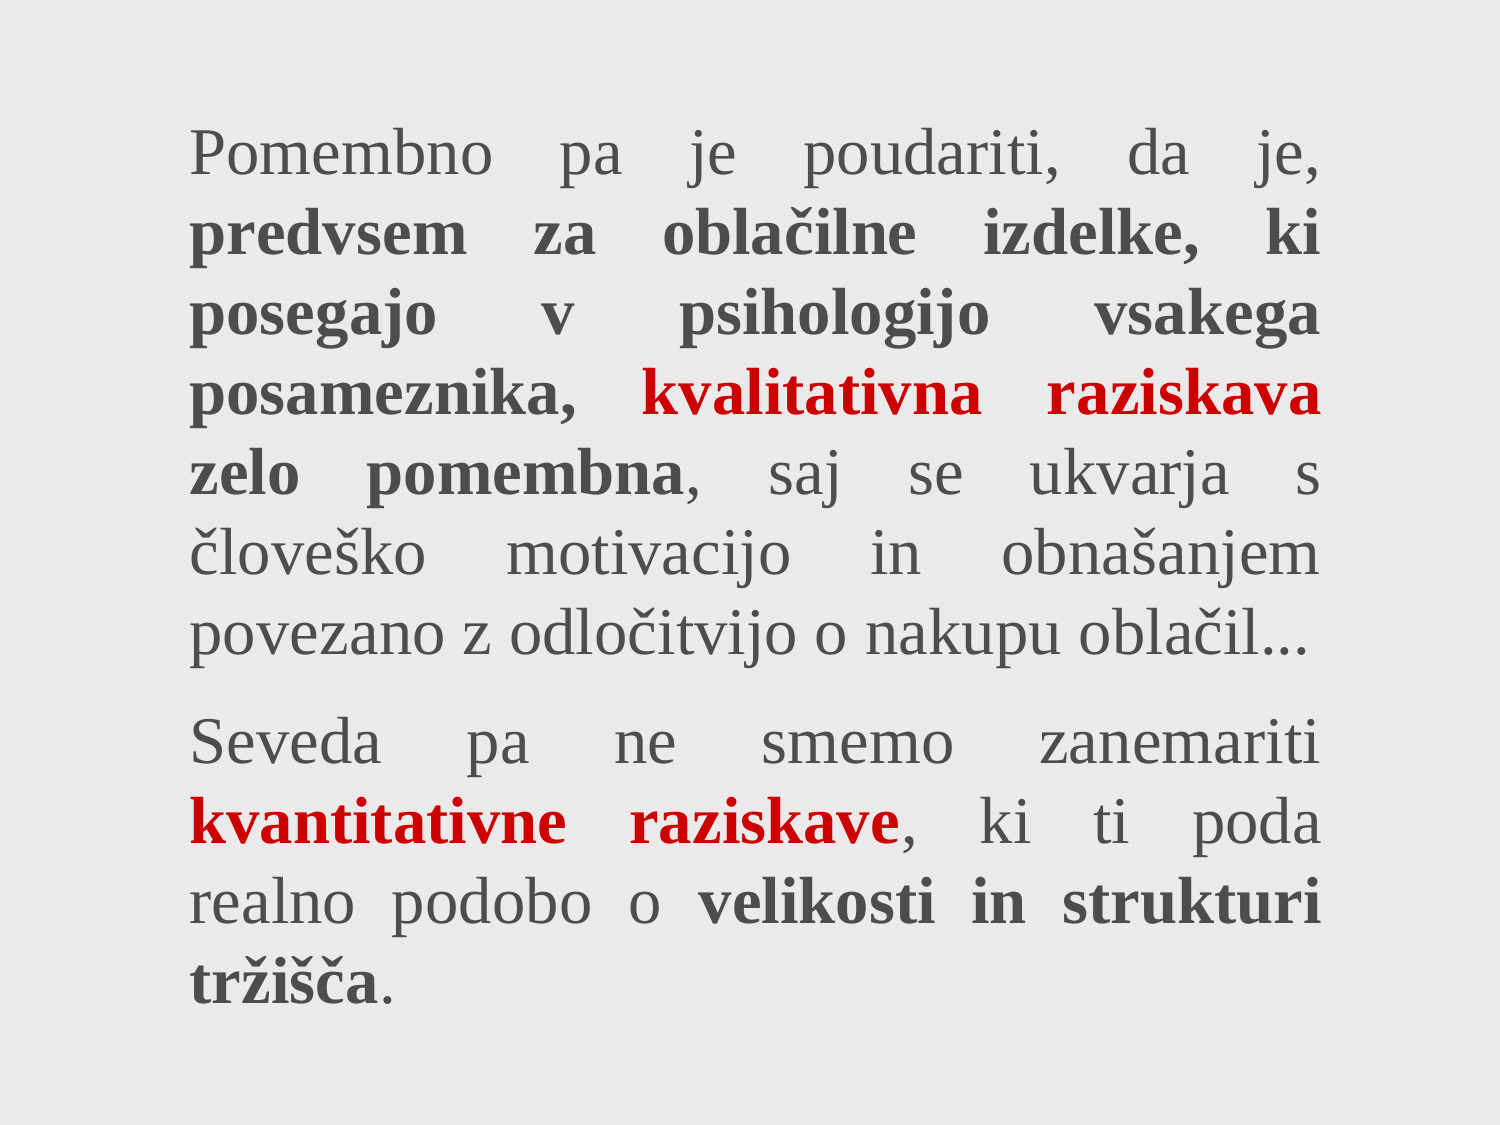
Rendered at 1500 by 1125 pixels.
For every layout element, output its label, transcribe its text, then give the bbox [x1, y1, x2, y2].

text_box Pomembno pa je poudariti, da je, predvsem za oblačilne izdelke, ki posegajo v psihologijo vsakega posameznika, kvalitativna raziskava zelo pomembna, saj se ukvarja s človeško motivacijo in obnašanjem povezano z odločitvijo o nakupu oblačil... Seveda pa ne smemo zanemariti kvantitativne raziskave, ki ti poda realno podobo o velikosti in strukturi tržišča. [174, 99, 1338, 1105]
